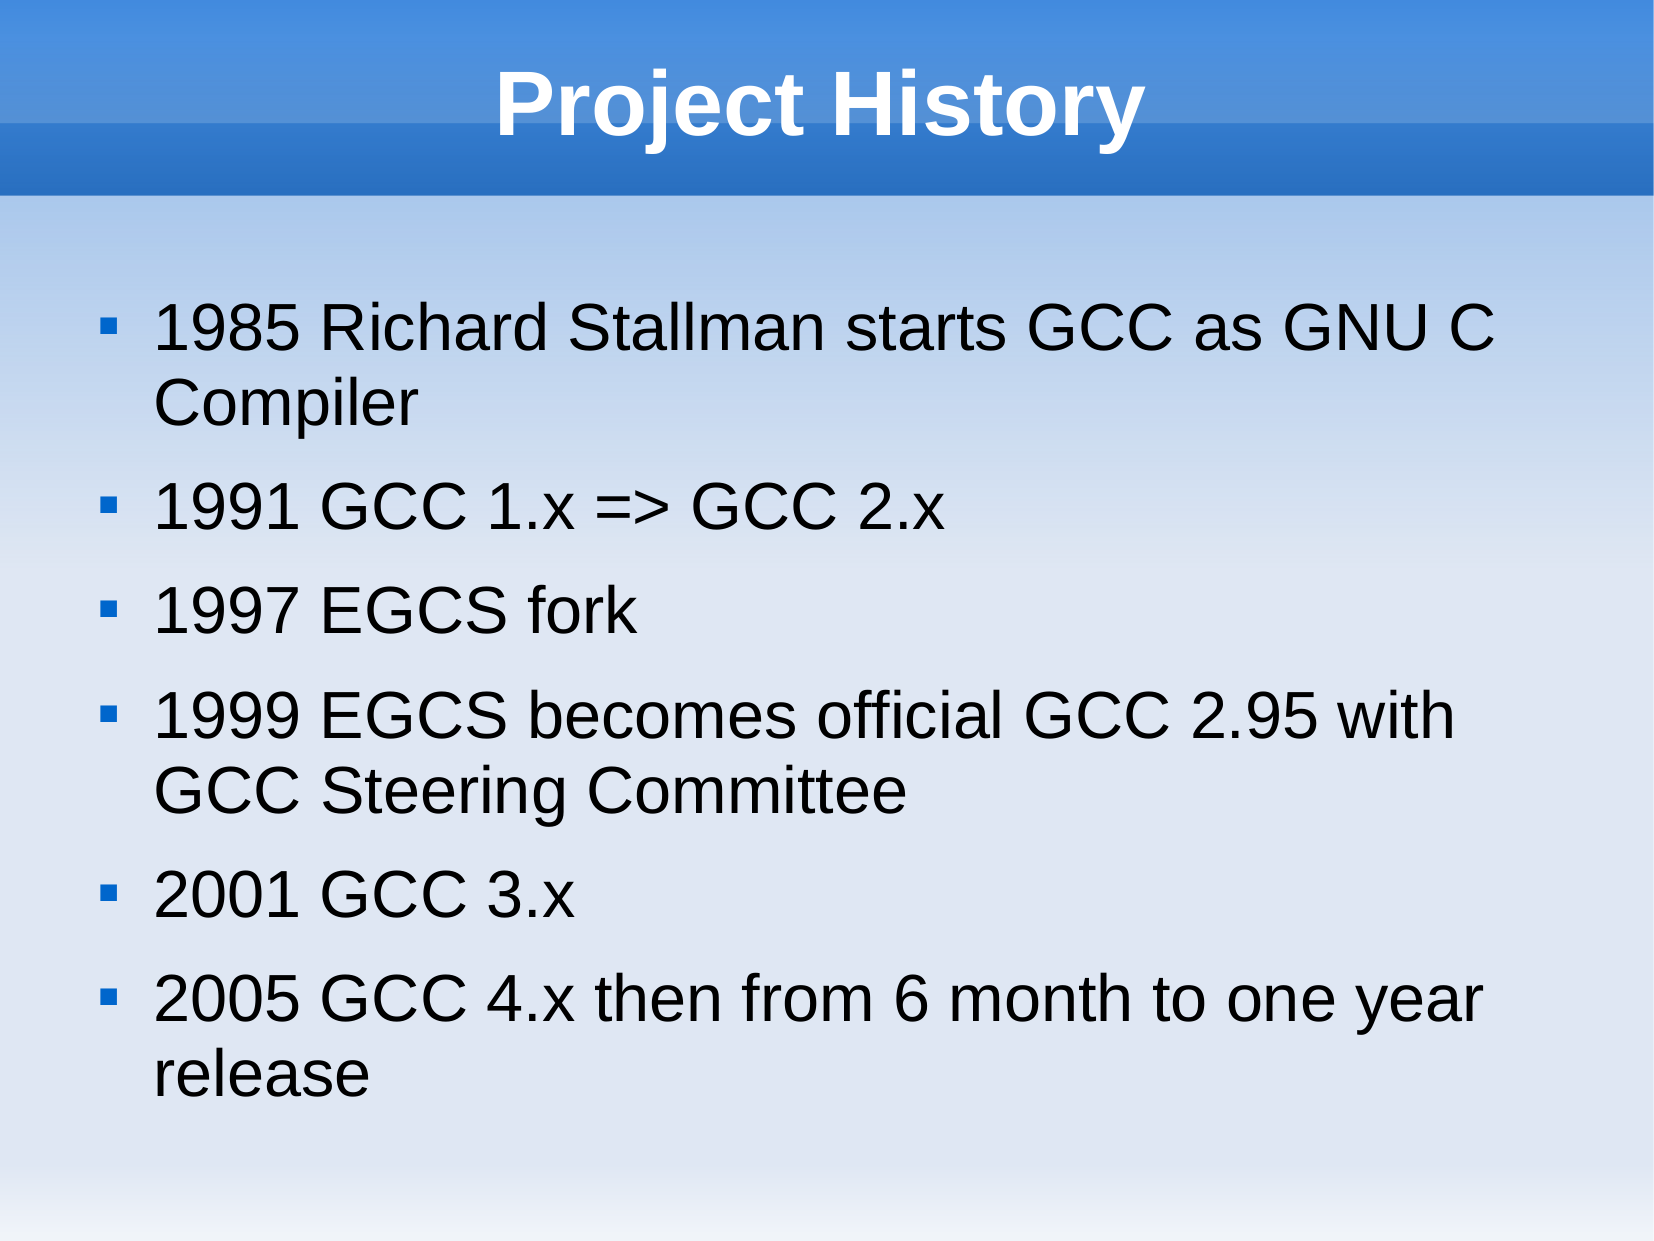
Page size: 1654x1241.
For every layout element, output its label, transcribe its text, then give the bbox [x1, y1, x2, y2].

list 1985 Richard Stallman starts GCC as GNU C Compiler 1991 GCC 1.x => GCC 2.x 1997 EGCS fork 1999 EGCS becomes official GCC 2.95 with GCC Steering Committee 2001 GCC 3.x 2005 GCC 4.x then from 6 month to one year release [82, 290, 1571, 1111]
title Project History [76, 7, 1565, 200]
picture [0, 0, 1654, 1241]
